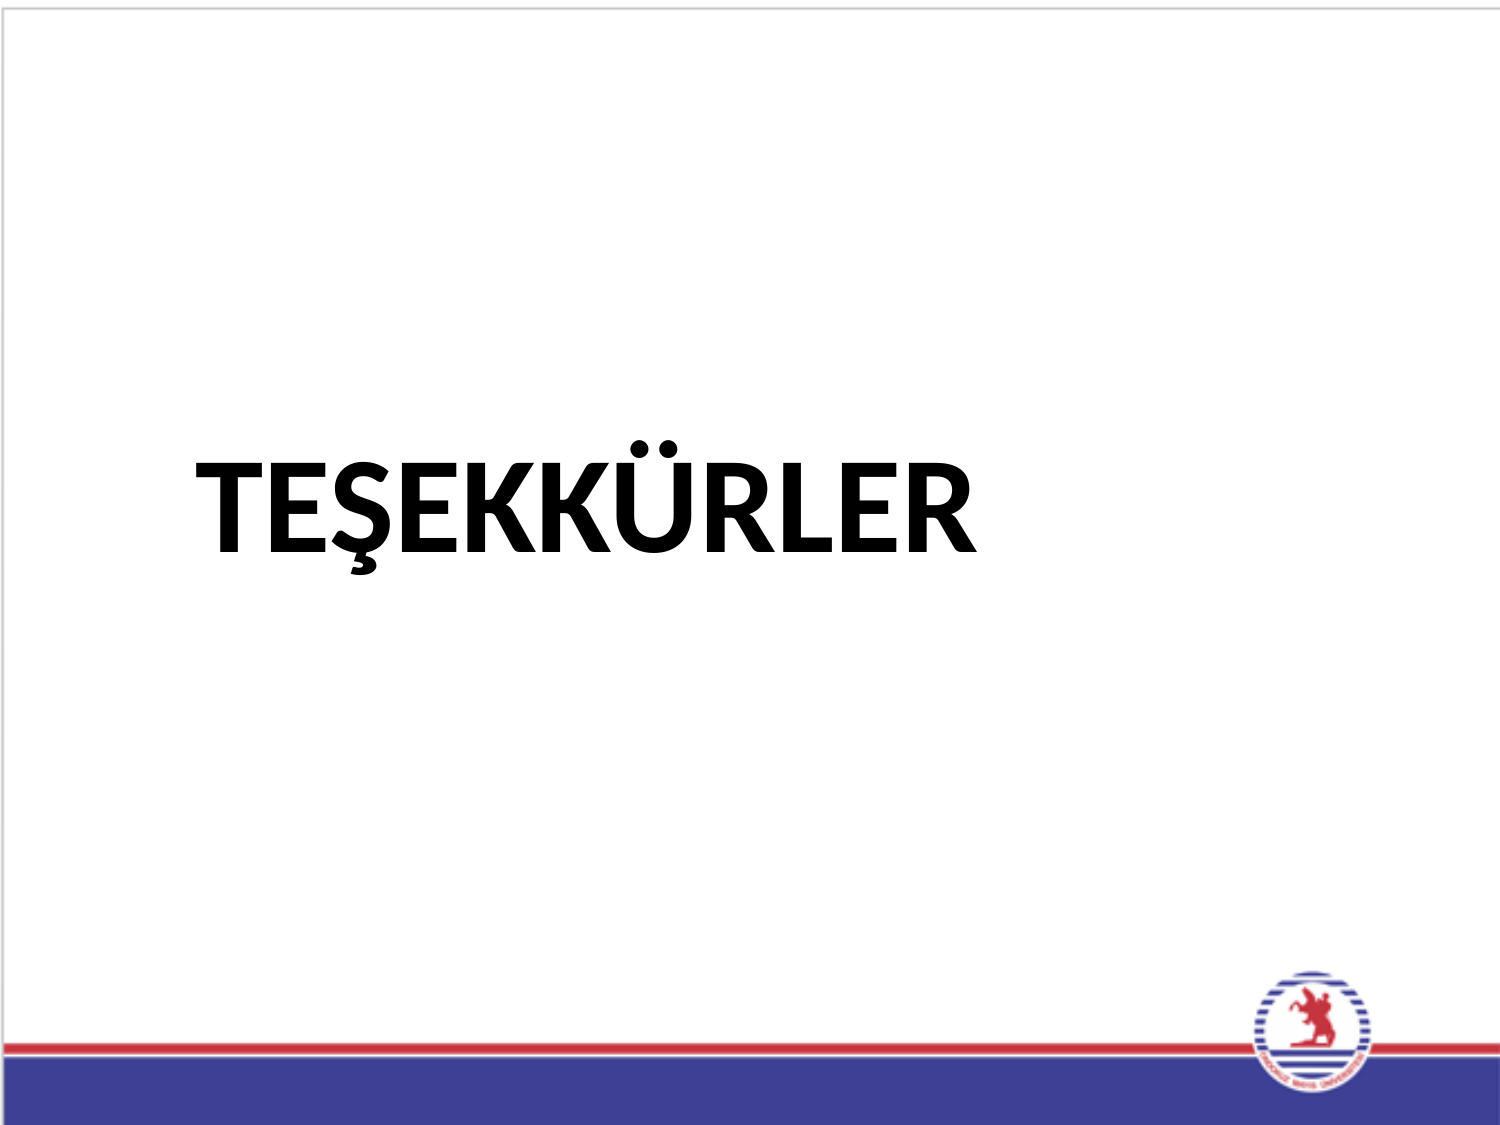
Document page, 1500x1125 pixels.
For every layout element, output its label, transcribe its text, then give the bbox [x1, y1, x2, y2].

list TEŞEKKÜRLER [0, 262, 1351, 1005]
